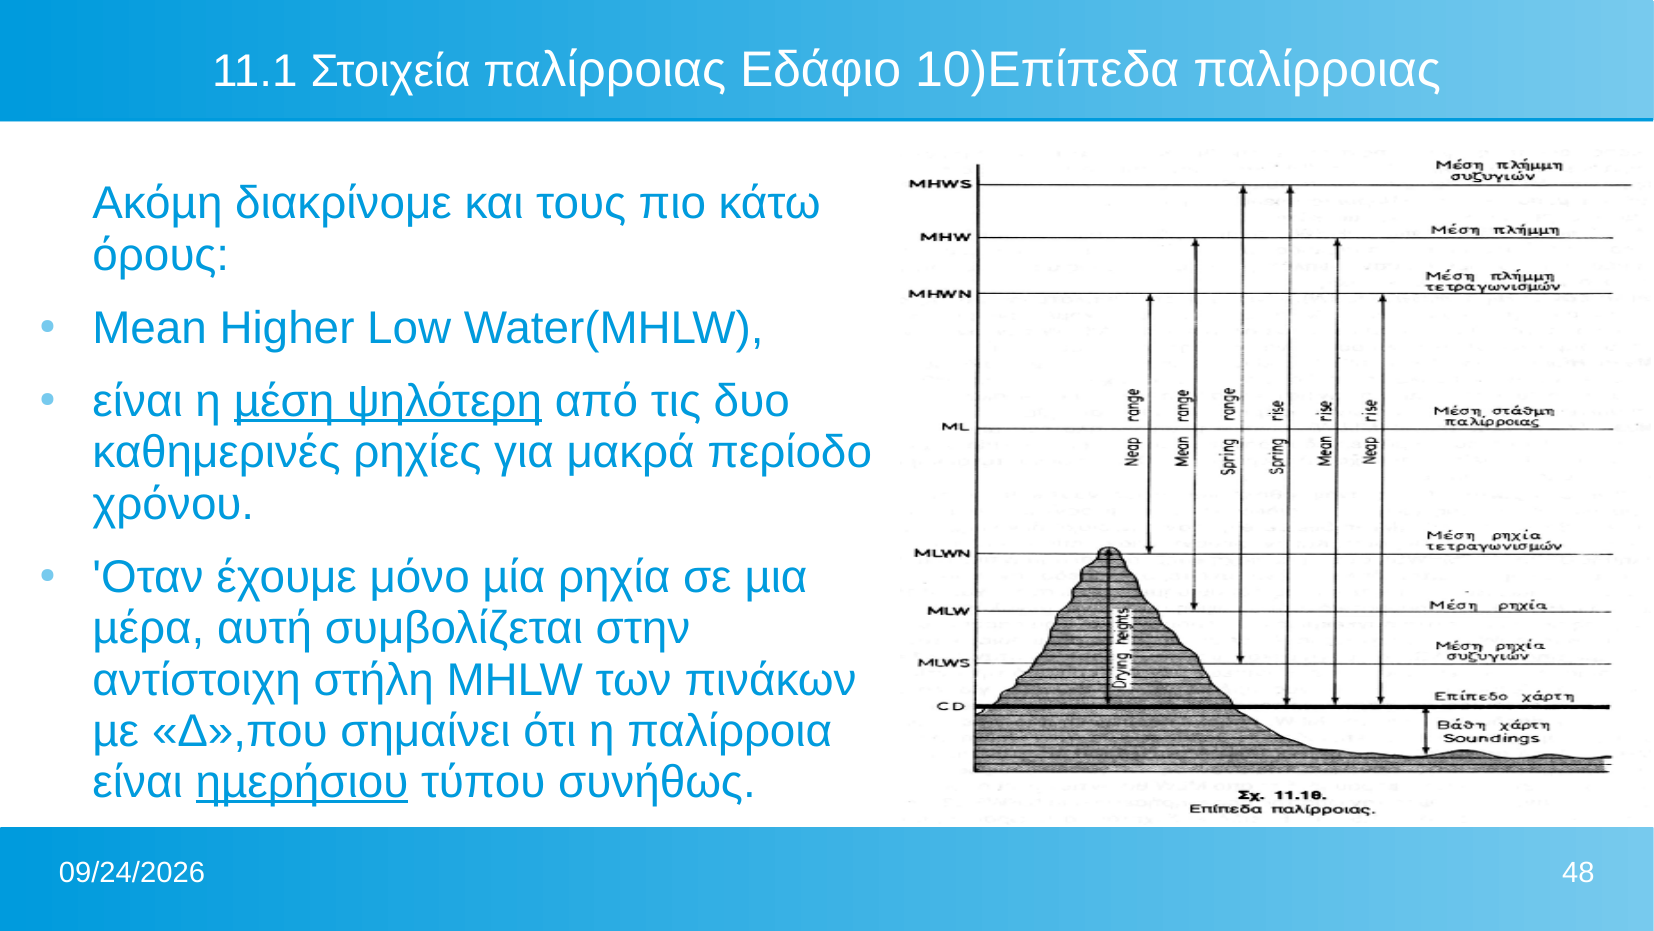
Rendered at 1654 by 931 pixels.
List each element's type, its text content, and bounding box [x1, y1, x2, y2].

title 11.1 Στοιχεία παλίρροιας Εδάφιο 10)Επίπεδα παλίρροιας [59, 29, 1595, 108]
list Ακόµη διακρίνομε και τους πιο κάτω όρους: Μean Higher Low Water(ΜΗLW), είναι η µέση ψηλότερη από τις δυο καθημερινές ρηχίες για μακρά περίοδο χρόνου. 'Οταν έχουμε μόνο µία ρηχία σε µια µέρα, αυτή συμβολίζεται στην αντίστοιχη στήλη ΜΗLW των πινάκων µε «Δ»,που σημαίνει ότι η παλίρροια είναι ηµερήσιου τύπου συνήθως. [21, 177, 900, 768]
picture [900, 149, 1651, 826]
